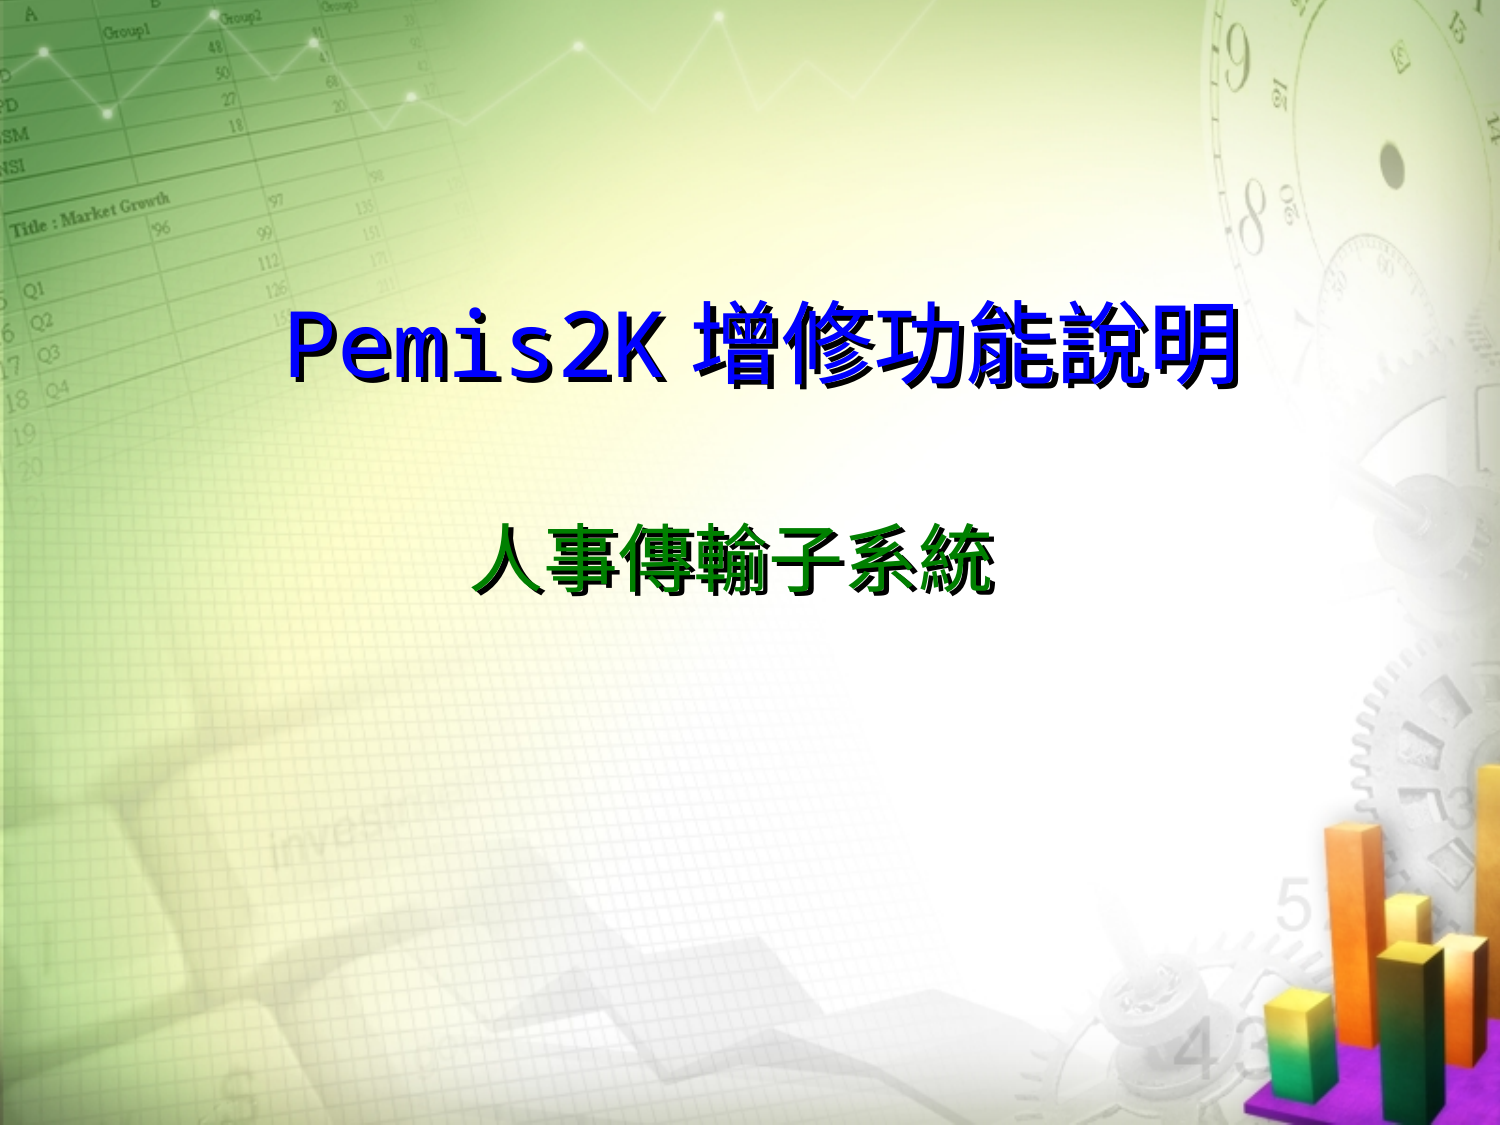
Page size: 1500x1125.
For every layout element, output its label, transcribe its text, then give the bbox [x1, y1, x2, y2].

subtitle 人事傳輸子系統 [206, 503, 1257, 791]
picture [0, 0, 1500, 1125]
title Pemis2K增修功能說明 [123, 220, 1399, 462]
